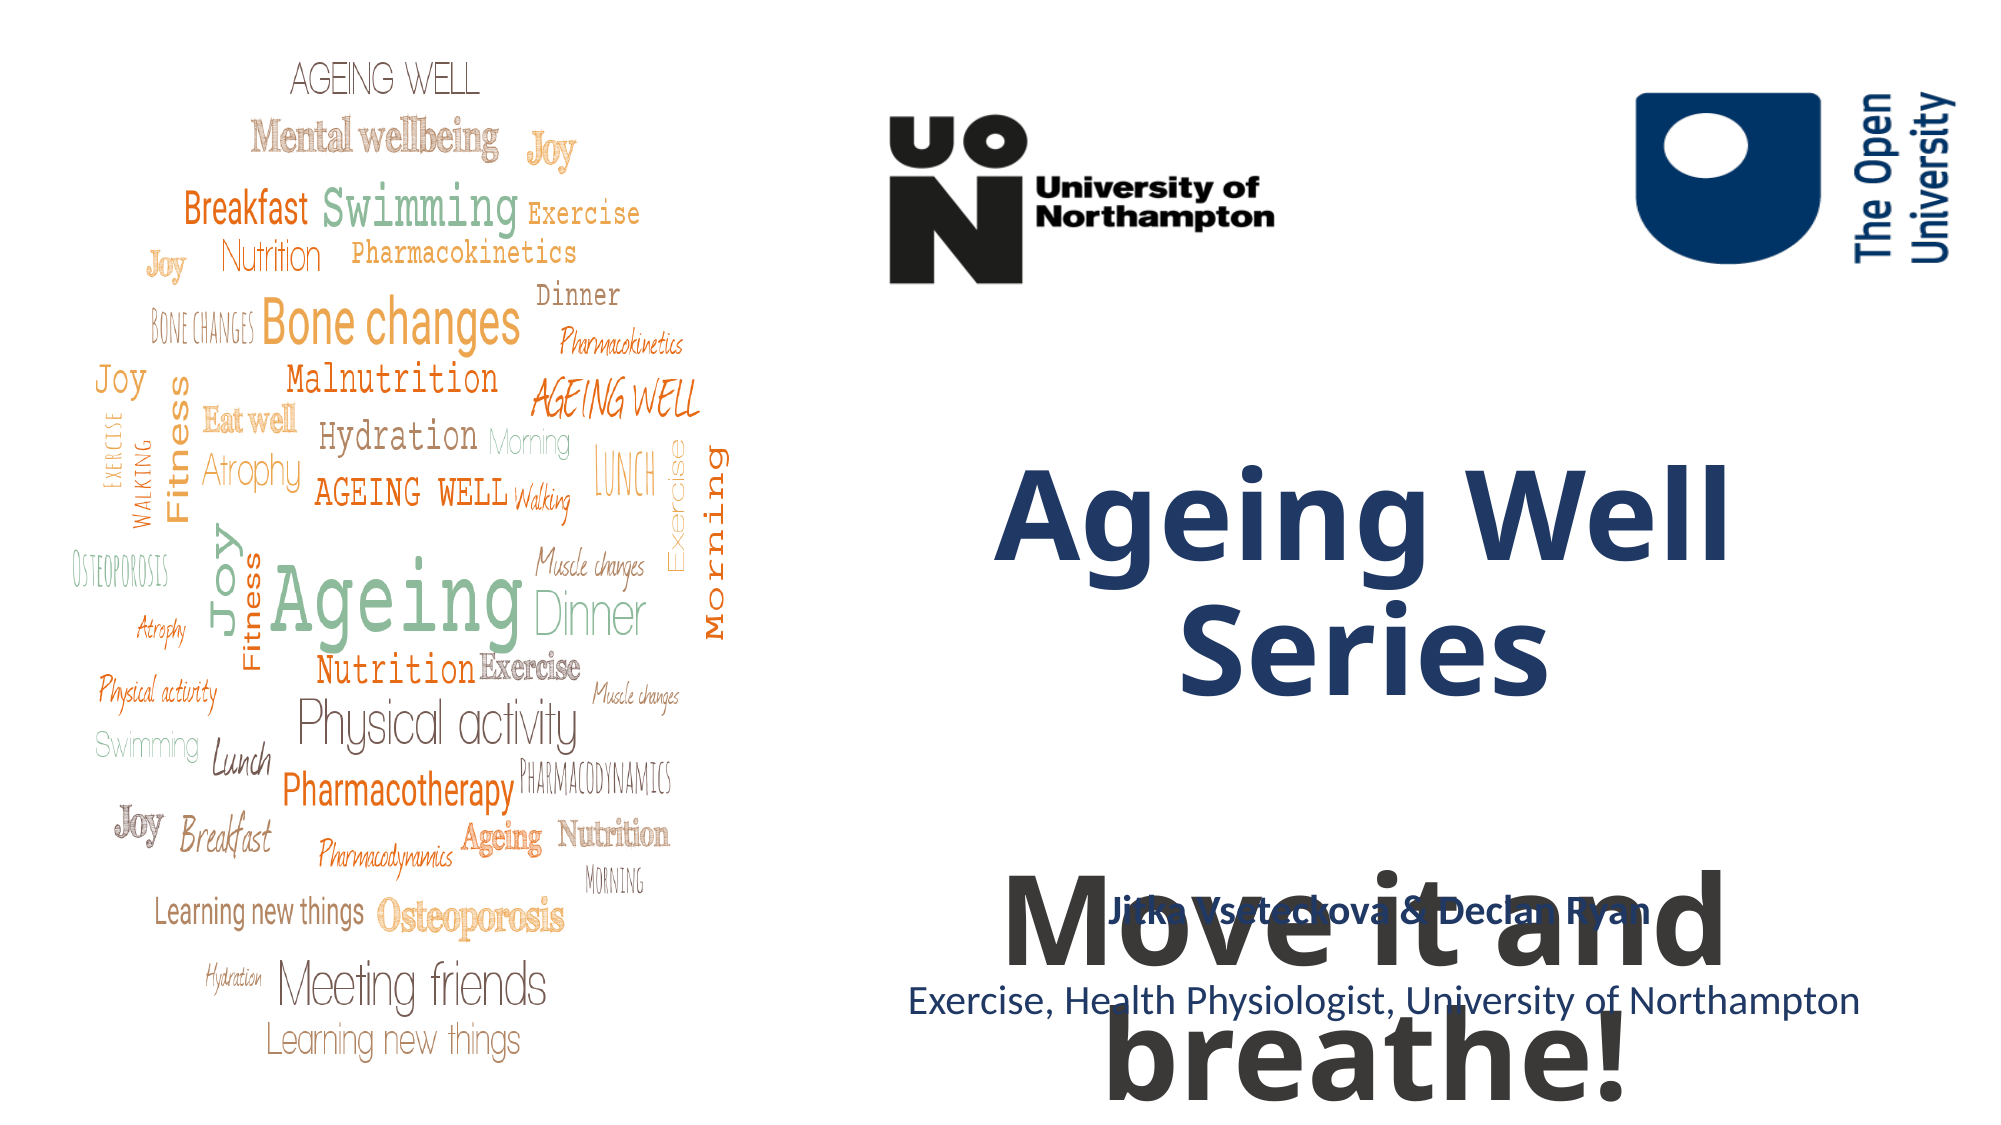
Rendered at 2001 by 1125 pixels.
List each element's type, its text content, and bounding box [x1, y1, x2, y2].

picture [42, 0, 1417, 1125]
picture [1634, 89, 1958, 267]
title Ageing Well Series Move it and breathe! [811, 444, 1918, 841]
subtitle Jitka Vseteckova & Declan Ryan Exercise, Health Physiologist, University of Northampton [811, 892, 1958, 1103]
